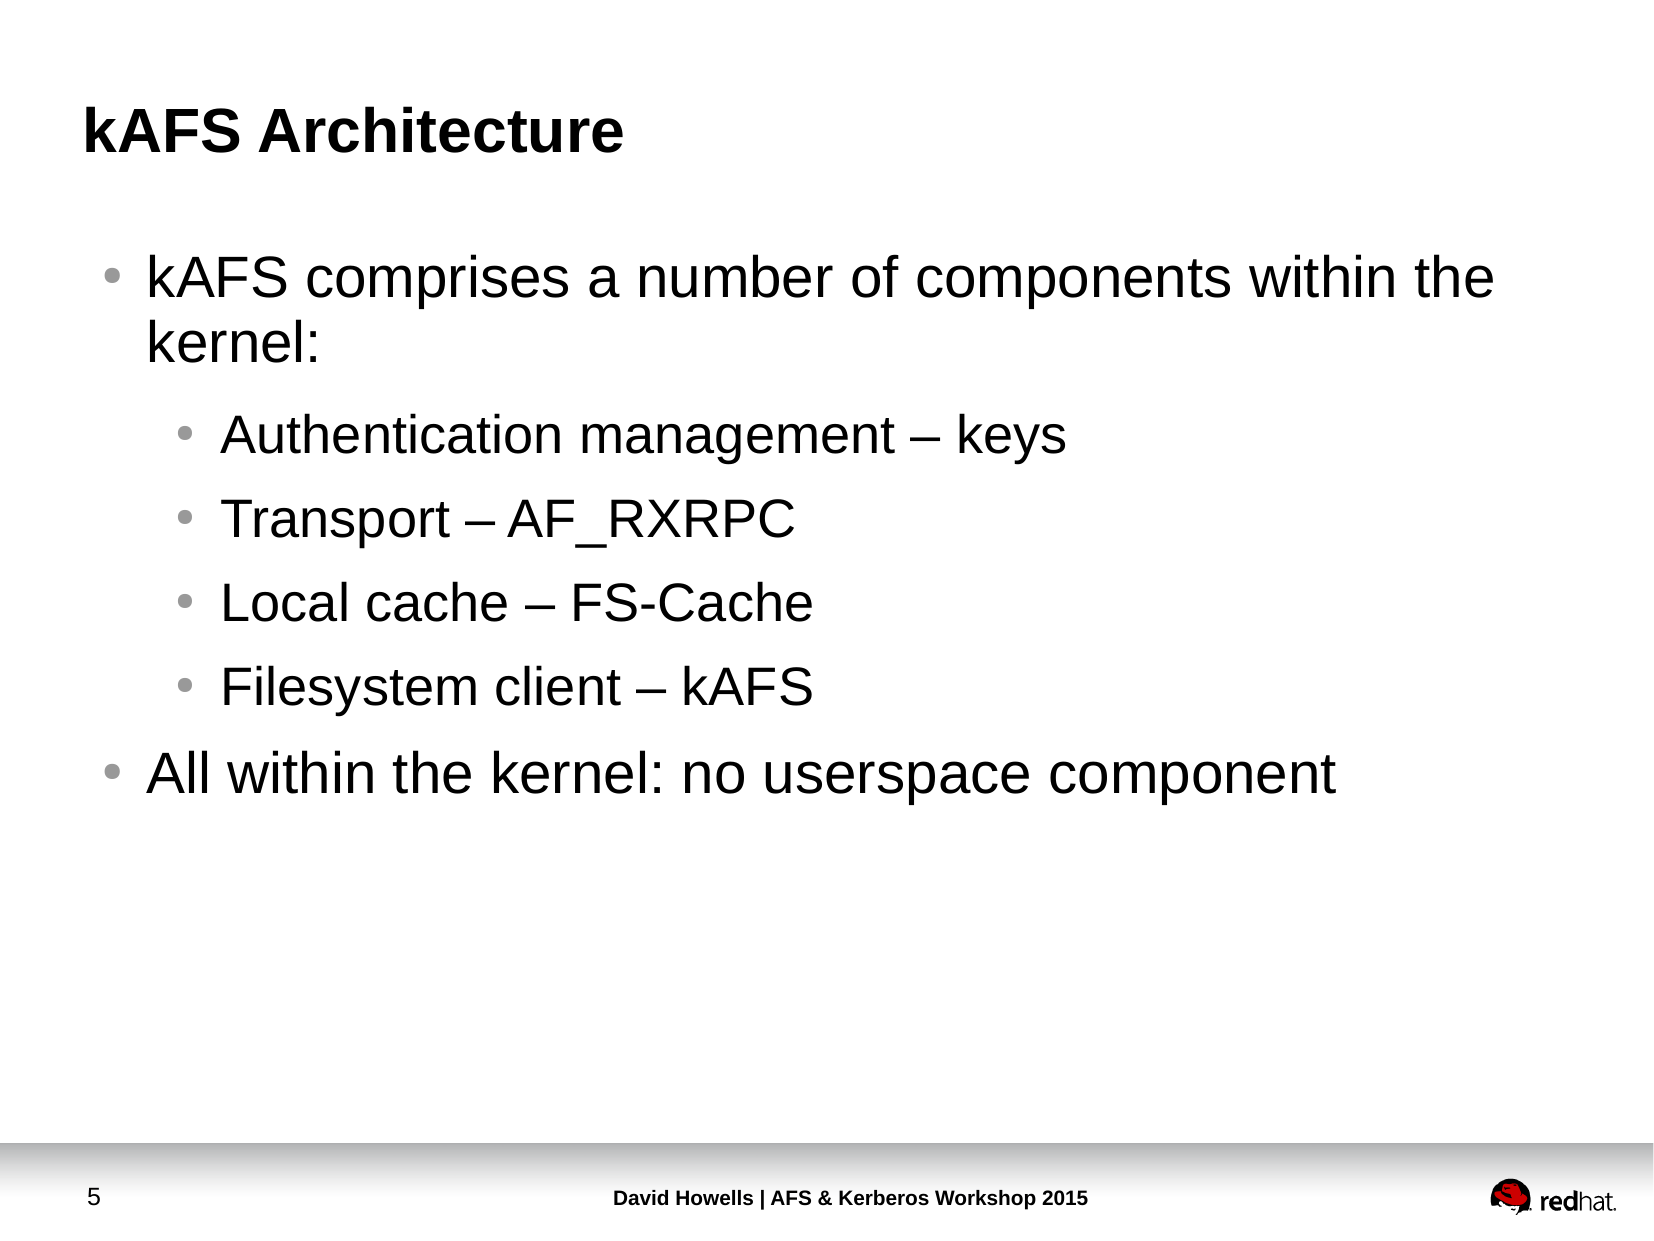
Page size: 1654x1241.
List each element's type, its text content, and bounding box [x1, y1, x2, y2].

picture [0, 1143, 1654, 1241]
title kAFS Architecture [82, 37, 1571, 226]
list kAFS comprises a number of components within the kernel: Authentication management – keys Transport – AF_RXRPC Local cache – FS-Cache Filesystem client – kAFS All within the kernel: no userspace component [86, 244, 1576, 1039]
